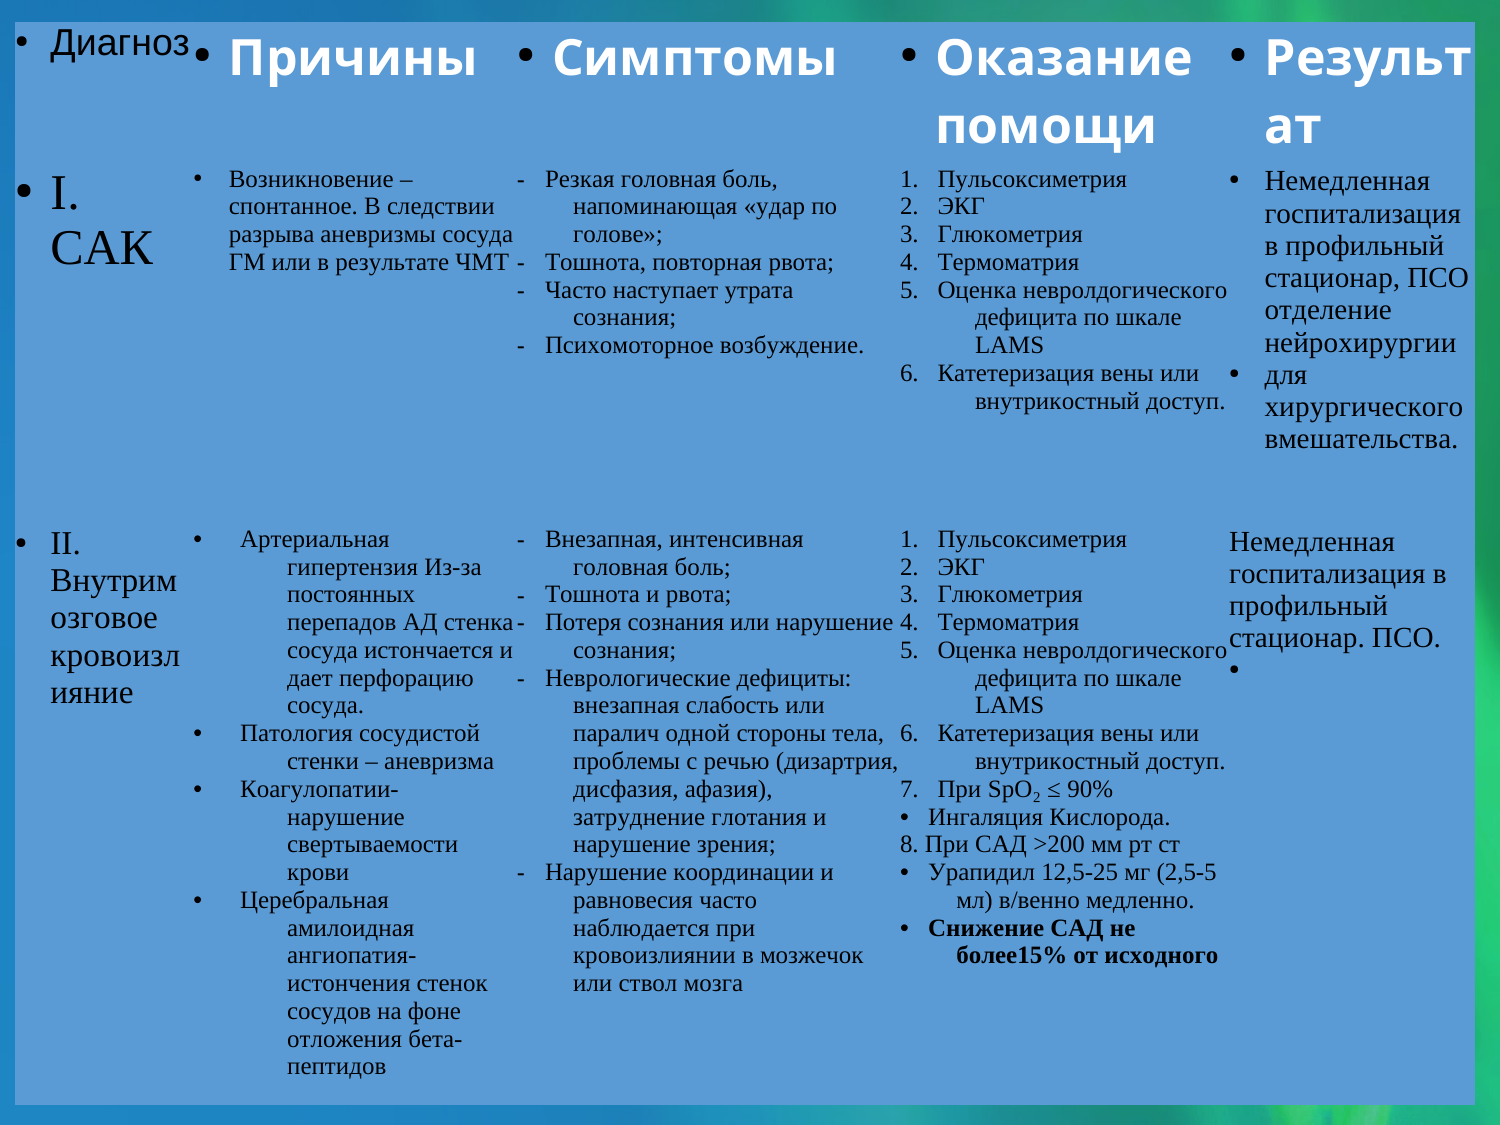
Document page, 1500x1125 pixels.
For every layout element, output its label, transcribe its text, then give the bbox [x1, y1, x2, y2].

table_cell Немедленная госпитализация в профильный стационар, ПСО отделение нейрохирургии для хирургического вмешательства. [1229, 165, 1475, 525]
table_cell I. САК [15, 165, 193, 525]
table_cell Внезапная, интенсивная головная боль; Тошнота и рвота; Потеря сознания или нарушение сознания; Неврологические дефициты: внезапная слабость или паралич одной стороны тела, проблемы с речью (дизартрия, дисфазия, афазия), затруднение глотания и нарушение зрения; Нарушение координации и равновесия часто наблюдается при кровоизлиянии в мозжечок или ствол мозга [517, 525, 900, 1105]
table_header Результат [1229, 22, 1475, 165]
table_header Оказание помощи [900, 22, 1229, 165]
table_cell Пульсоксиметрия ЭКГ Глюкометрия Термоматрия Оценка невролдогического дефицита по шкале LAMS Катетеризация вены или внутрикостный доступ. [900, 165, 1229, 525]
table_cell Пульсоксиметрия ЭКГ Глюкометрия Термоматрия Оценка невролдогического дефицита по шкале LAMS Катетеризация вены или внутрикостный доступ. При SpO₂ ≤ 90% Ингаляция Кислорода. 8. При САД >200 мм рт ст Урапидил 12,5-25 мг (2,5-5 мл) в/венно медленно. Снижение САД не более15% от исходного [900, 525, 1229, 1105]
table_header Диагноз [15, 22, 193, 165]
table_cell Немедленная госпитализация в профильный стационар. ПСО. [1229, 525, 1475, 1105]
table_cell Артериальная гипертензия Из-за постоянных перепадов АД стенка сосуда истончается и дает перфорацию сосуда. Патология сосудистой стенки – аневризма Коагулопатии- нарушение свертываемости крови Церебральная амилоидная ангиопатия- истончения стенок сосудов на фоне отложения бета-пептидов [193, 525, 517, 1105]
table_cell II. Внутримозговое кровоизлияние [15, 525, 193, 1105]
table_cell Возникновение – спонтанное. В следствии разрыва аневризмы сосуда ГМ или в результате ЧМТ [193, 165, 517, 525]
table_header Симптомы [517, 22, 900, 165]
table_cell Резкая головная боль, напоминающая «удар по голове»; Тошнота, повторная рвота; Часто наступает утрата сознания; Психомоторное возбуждение. [517, 165, 900, 525]
table_header Причины [193, 22, 517, 165]
